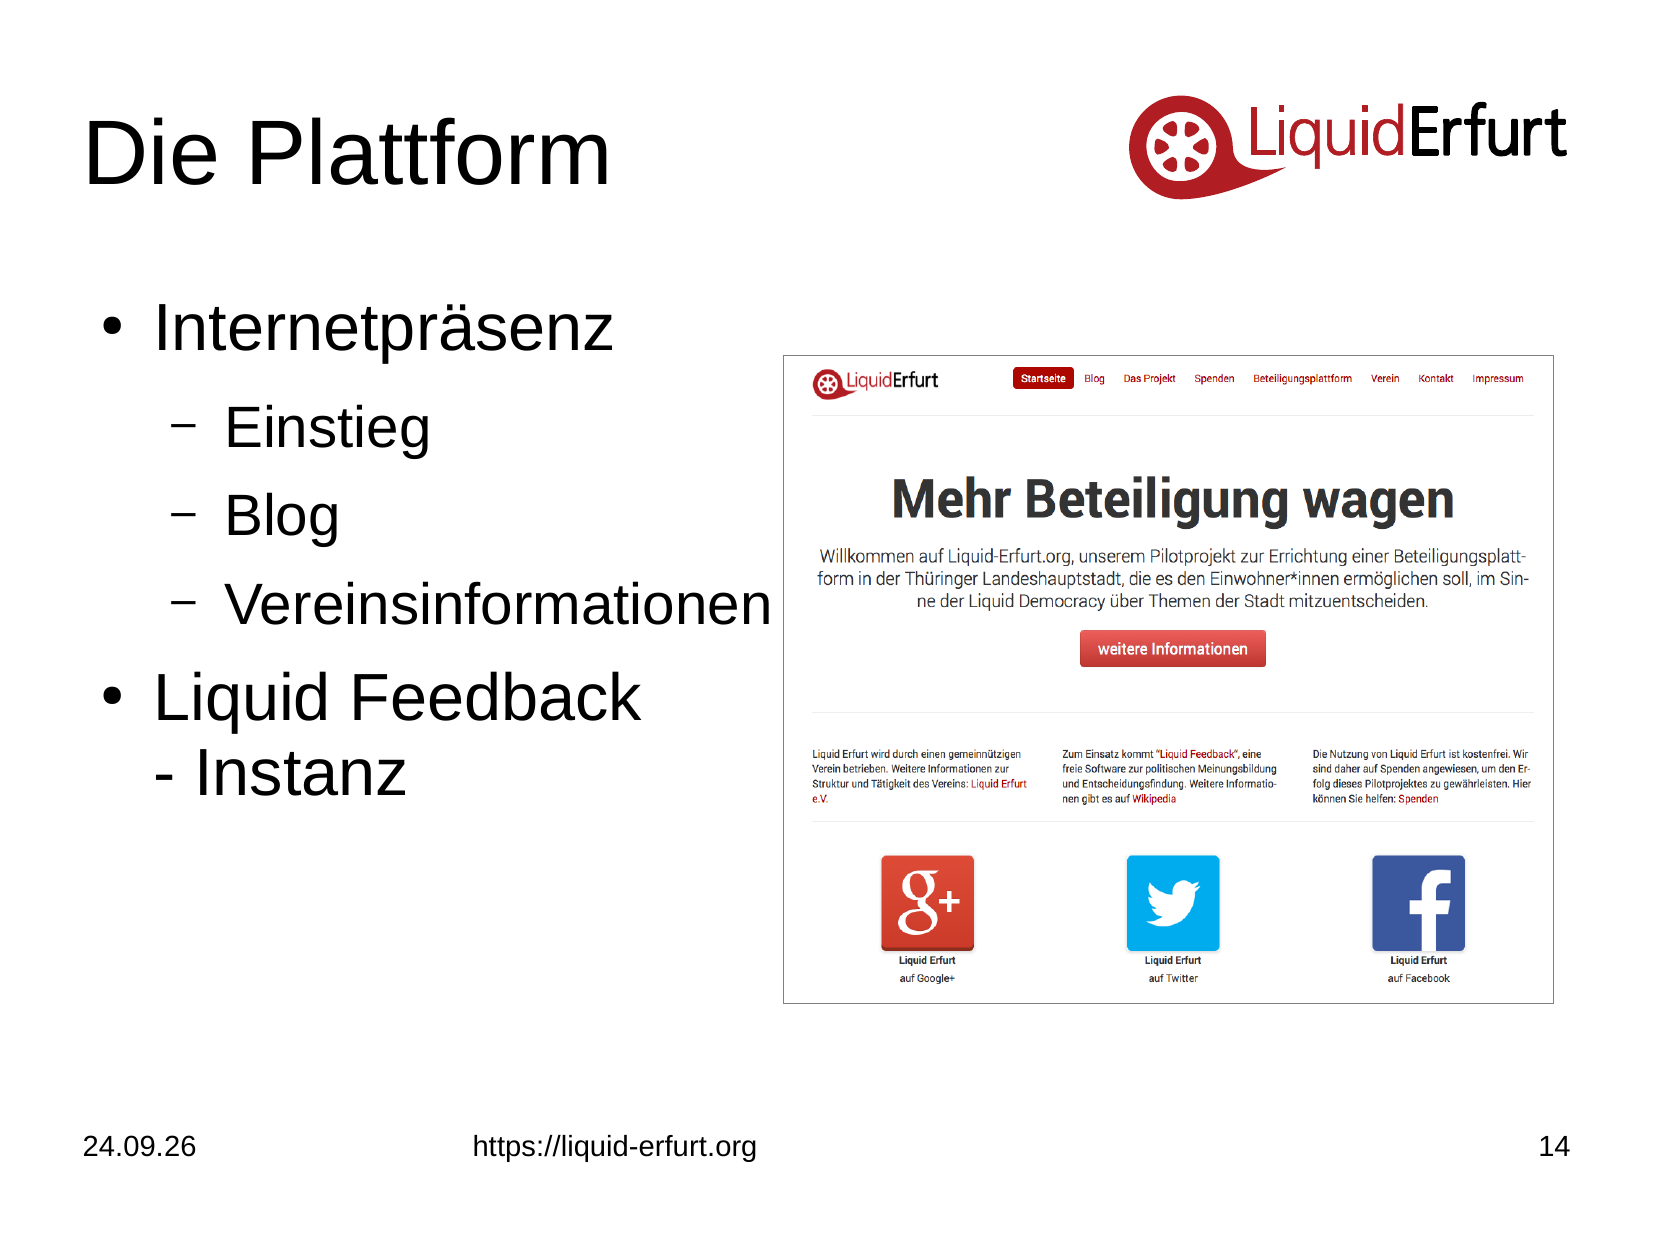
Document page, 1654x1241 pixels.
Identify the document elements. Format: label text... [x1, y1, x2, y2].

picture [783, 355, 1554, 1004]
list Internetpräsenz Einstieg Blog Vereinsinformationen Liquid Feedback - Instanz [82, 290, 1571, 1122]
title Die Plattform [82, 49, 1571, 257]
